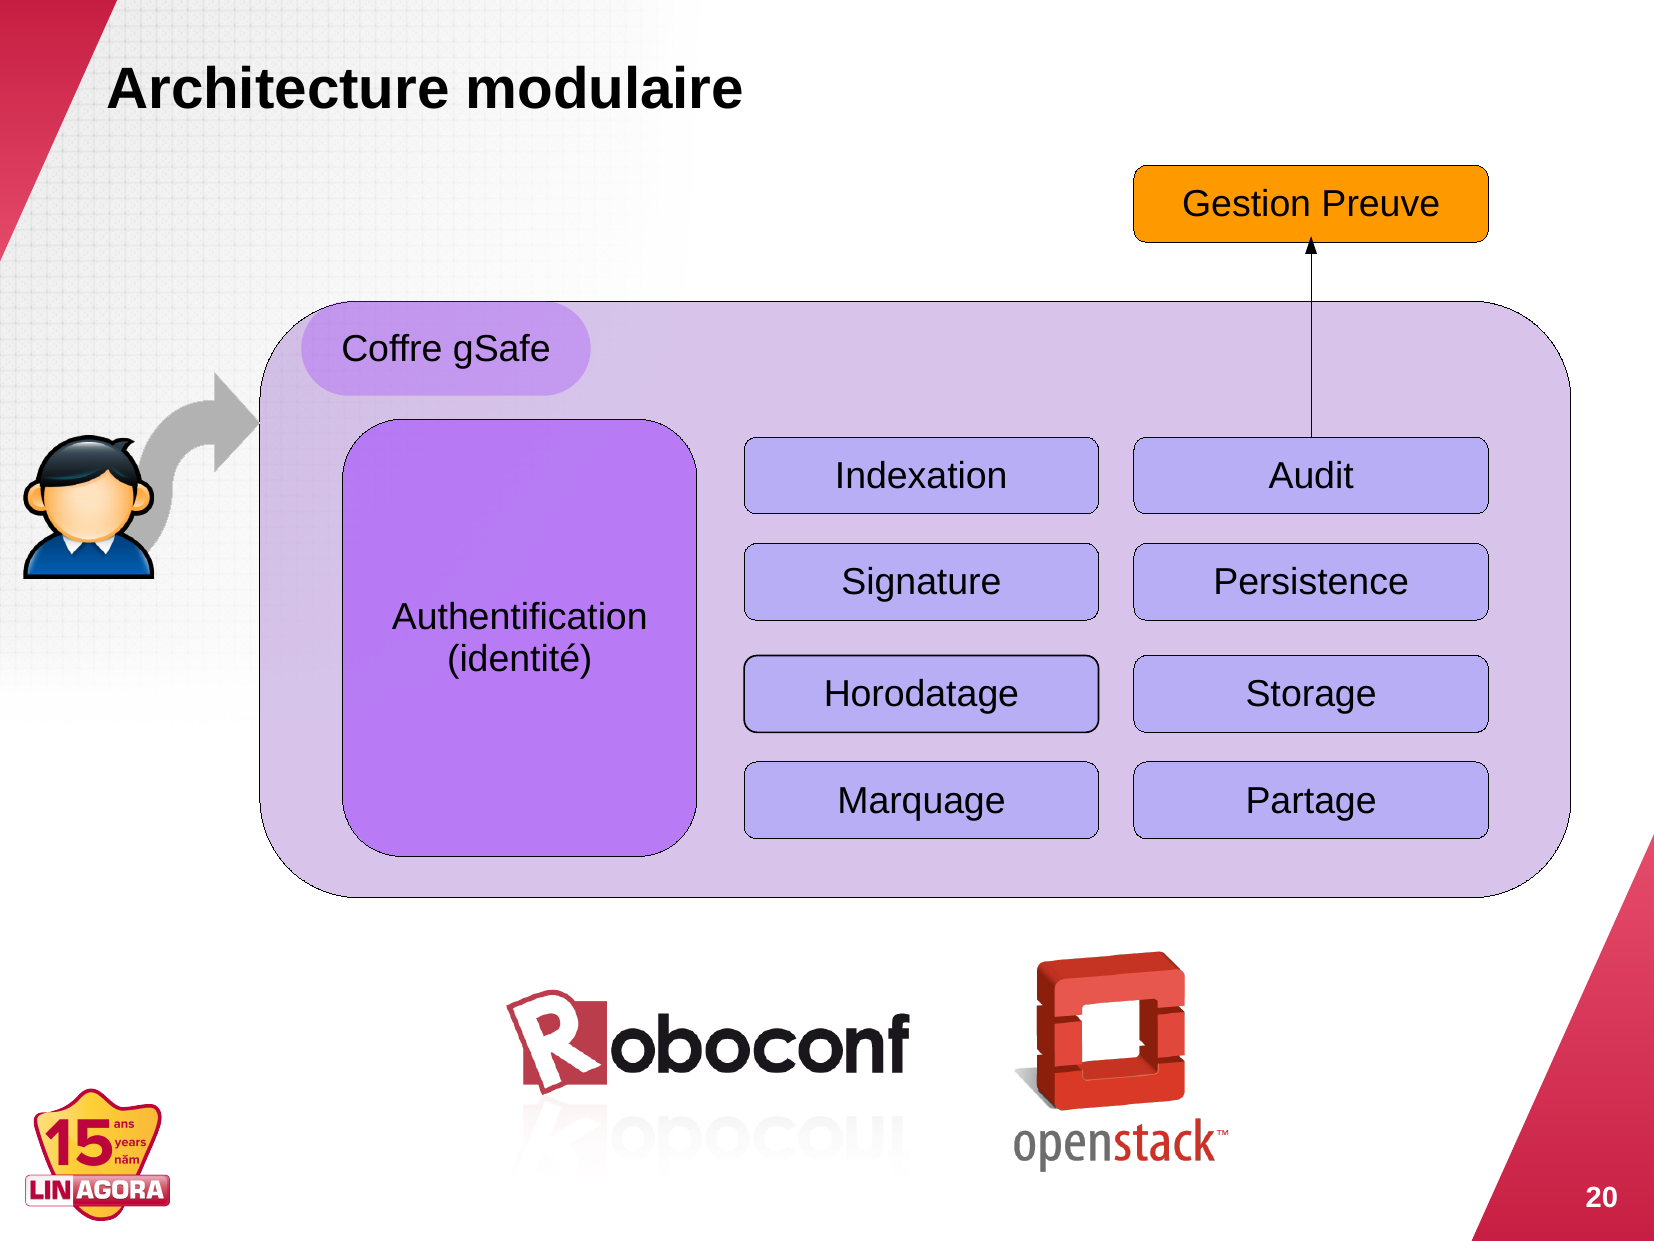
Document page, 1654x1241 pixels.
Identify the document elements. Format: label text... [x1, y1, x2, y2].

picture [1001, 941, 1241, 1182]
text_box Horodatage [744, 655, 1099, 733]
picture [458, 952, 957, 1176]
title Architecture modulaire [106, 0, 1571, 178]
text_box Gestion Preuve [1133, 165, 1489, 243]
text_box Persistence [1133, 543, 1489, 621]
text_box Indexation [744, 437, 1099, 514]
text_box Authentification (identité) [342, 419, 697, 857]
text_box Signature [744, 543, 1099, 621]
text_box Storage [1133, 655, 1489, 733]
text_box Coffre gSafe [301, 301, 591, 396]
text_box Audit [1133, 437, 1489, 514]
text_box Marquage [744, 761, 1099, 839]
picture [0, 28, 780, 782]
text_box Partage [1133, 761, 1489, 839]
picture [23, 1080, 172, 1229]
text_box [151, 301, 1571, 898]
